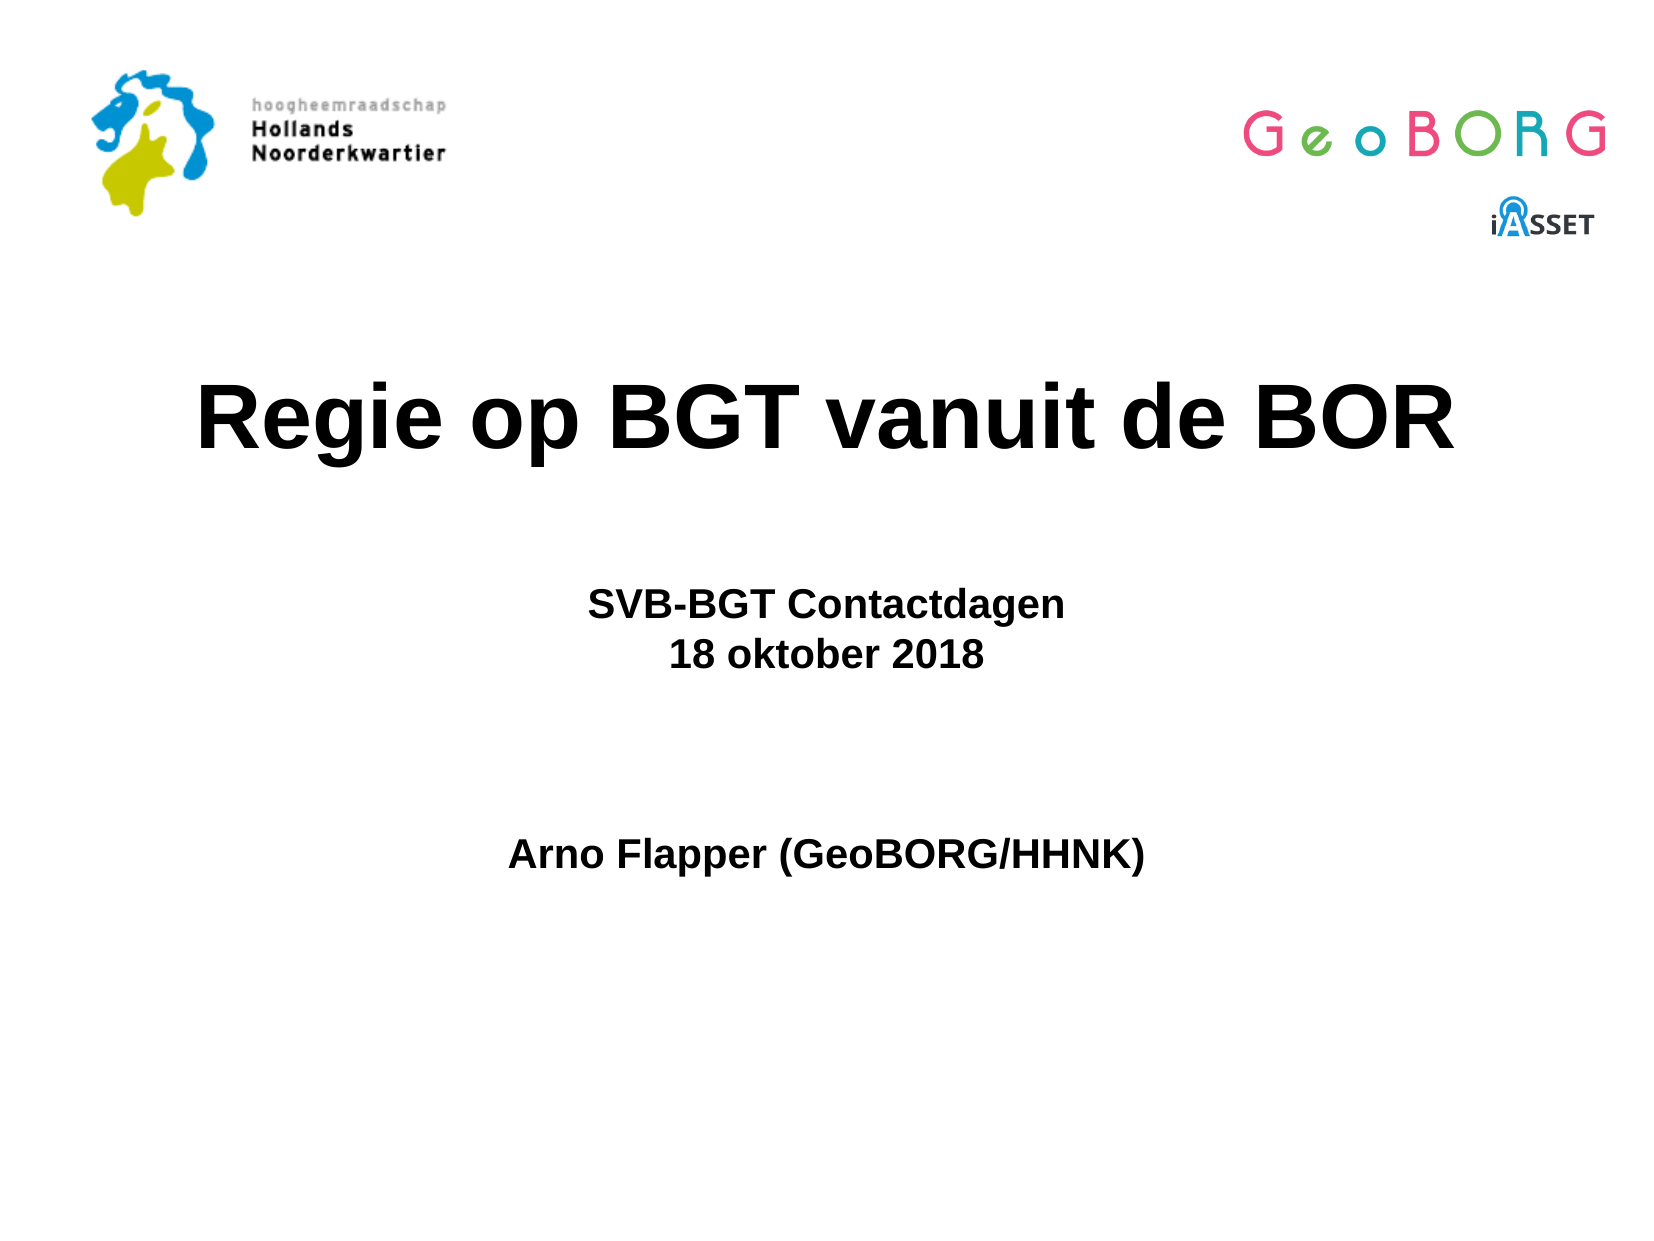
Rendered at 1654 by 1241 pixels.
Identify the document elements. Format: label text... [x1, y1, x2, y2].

title Regie op BGT vanuit de BOR SVB-BGT Contactdagen 18 oktober 2018 Arno Flapper (GeoBORG/HHNK) [82, 371, 1571, 862]
picture [59, 47, 481, 240]
picture [1487, 195, 1595, 239]
picture [1239, 106, 1619, 165]
